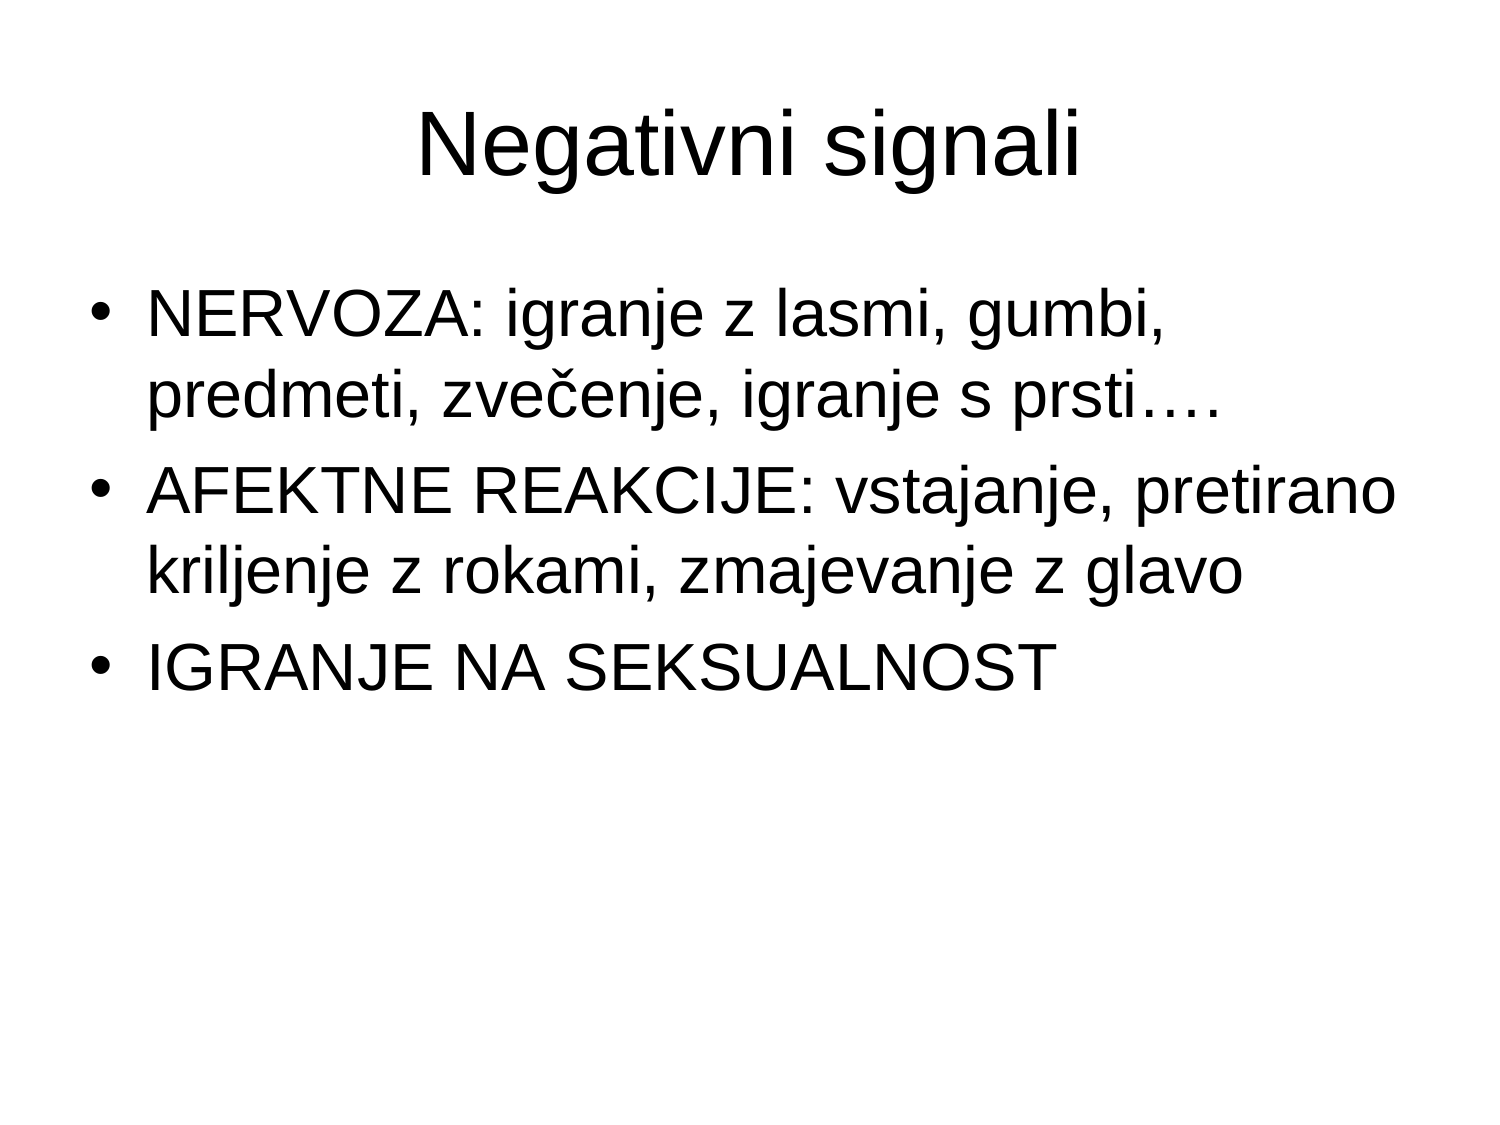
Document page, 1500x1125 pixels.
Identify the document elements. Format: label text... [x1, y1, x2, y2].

title Negativni signali [75, 45, 1426, 233]
list NERVOZA: igranje z lasmi, gumbi, predmeti, zvečenje, igranje s prsti…. AFEKTNE REAKCIJE: vstajanje, pretirano kriljenje z rokami, zmajevanje z glavo IGRANJE NA SEKSUALNOST [75, 262, 1426, 1006]
